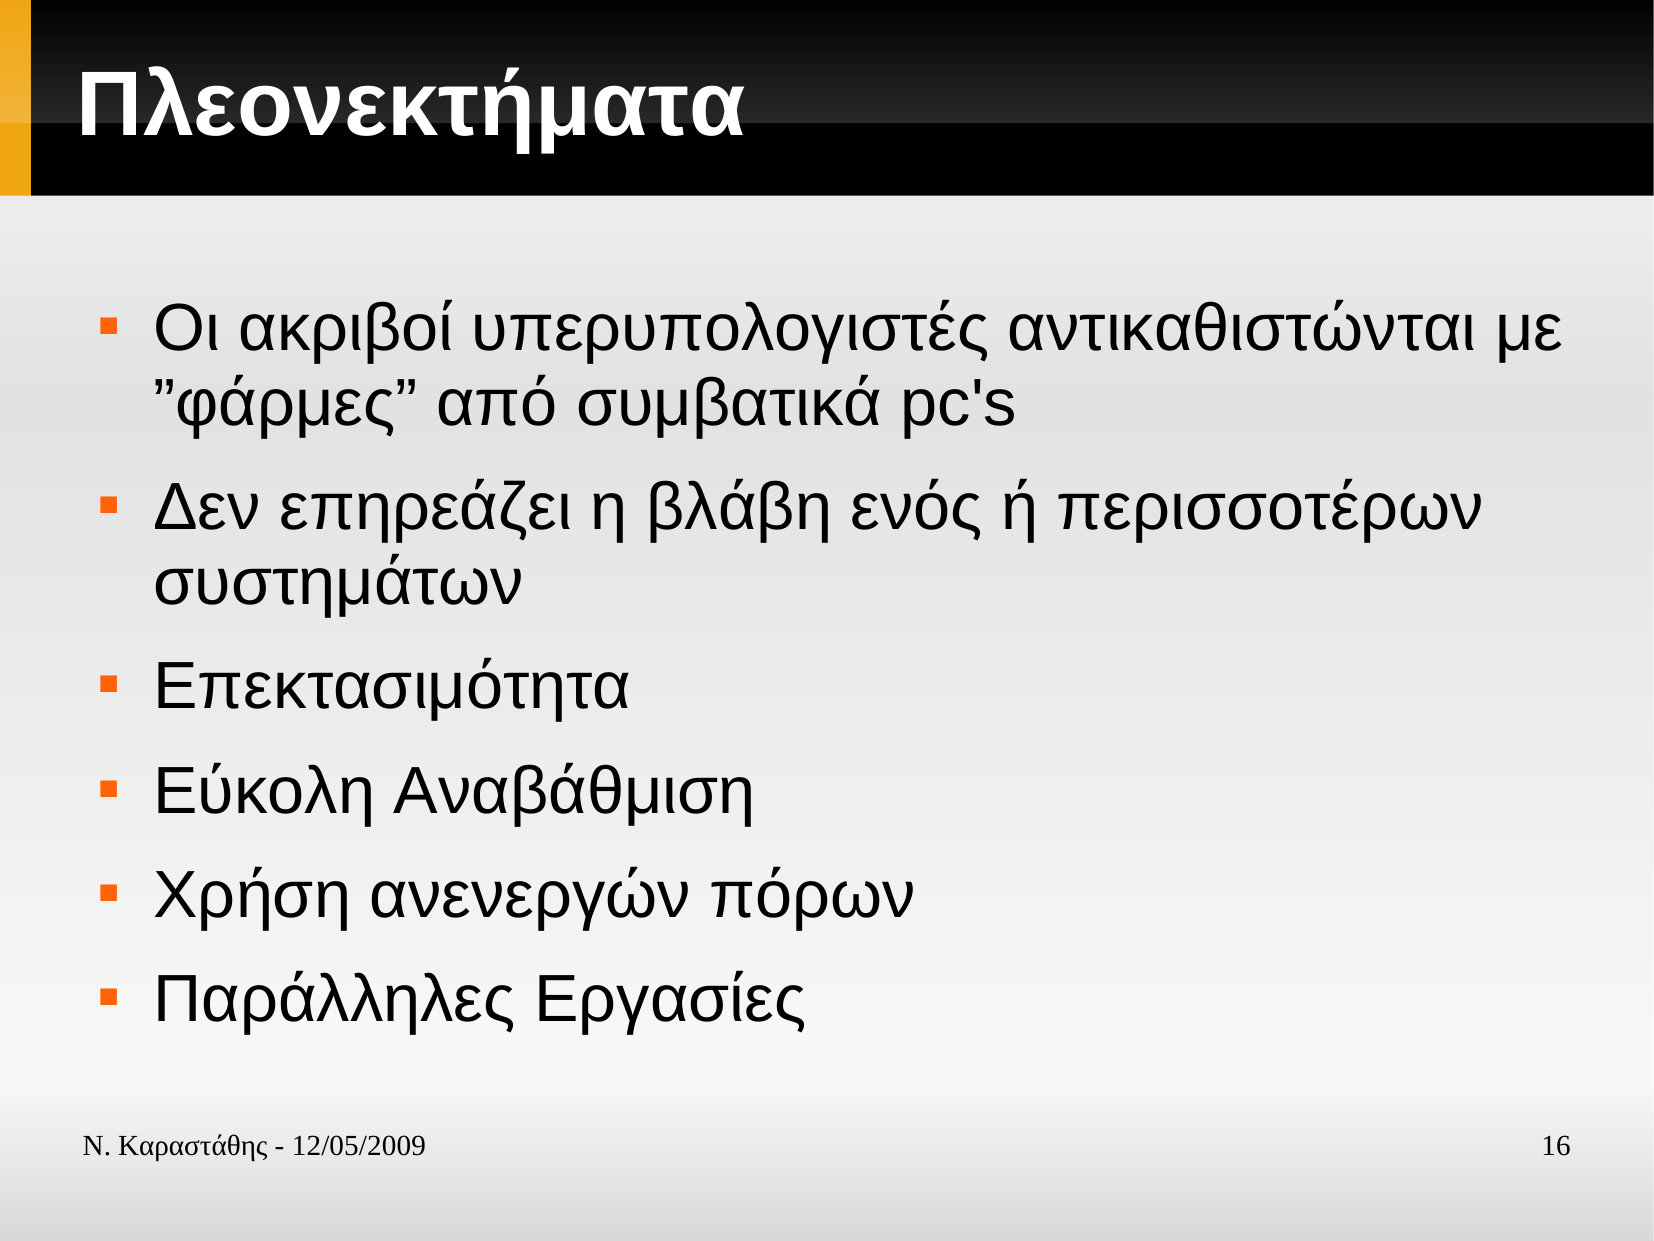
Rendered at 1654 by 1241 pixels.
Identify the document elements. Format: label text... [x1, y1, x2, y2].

list Οι ακριβοί υπερυπολογιστές αντικαθιστώνται με ”φάρμες” από συμβατικά pc's Δεν επηρεάζει η βλάβη ενός ή περισσοτέρων συστημάτων Επεκτασιμότητα Εύκολη Αναβάθμιση Χρήση ανενεργών πόρων Παράλληλες Εργασίες [82, 290, 1571, 1094]
title Πλεονεκτήματα [76, 7, 1565, 200]
picture [0, 0, 1654, 1241]
